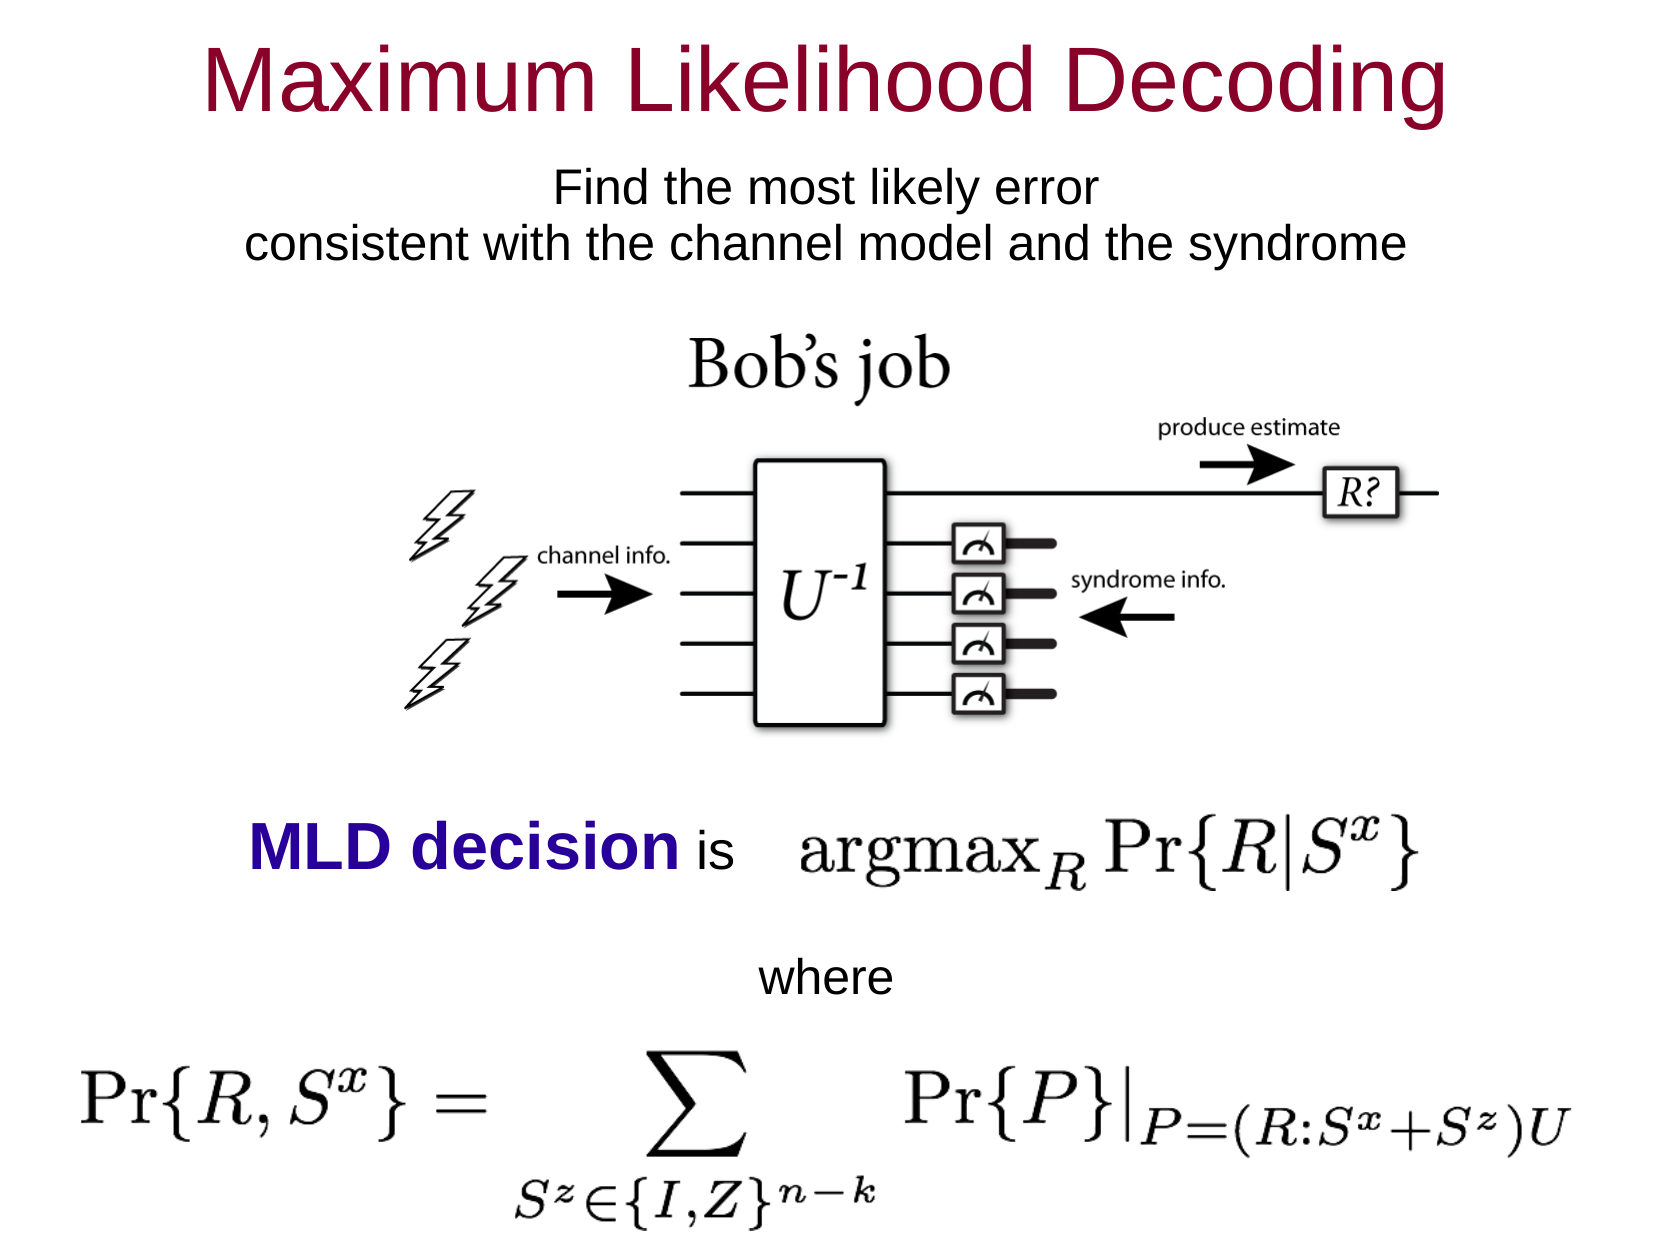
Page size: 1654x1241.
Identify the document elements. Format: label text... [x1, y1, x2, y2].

picture [80, 1049, 1574, 1231]
text_box MLD decision is [233, 801, 751, 891]
picture [404, 325, 1439, 742]
text_box where [743, 941, 910, 1013]
picture [800, 812, 1421, 891]
title Maximum Likelihood Decoding [0, 0, 1654, 151]
text_box Find the most likely error consistent with the channel model and the syndrome [229, 152, 1423, 279]
